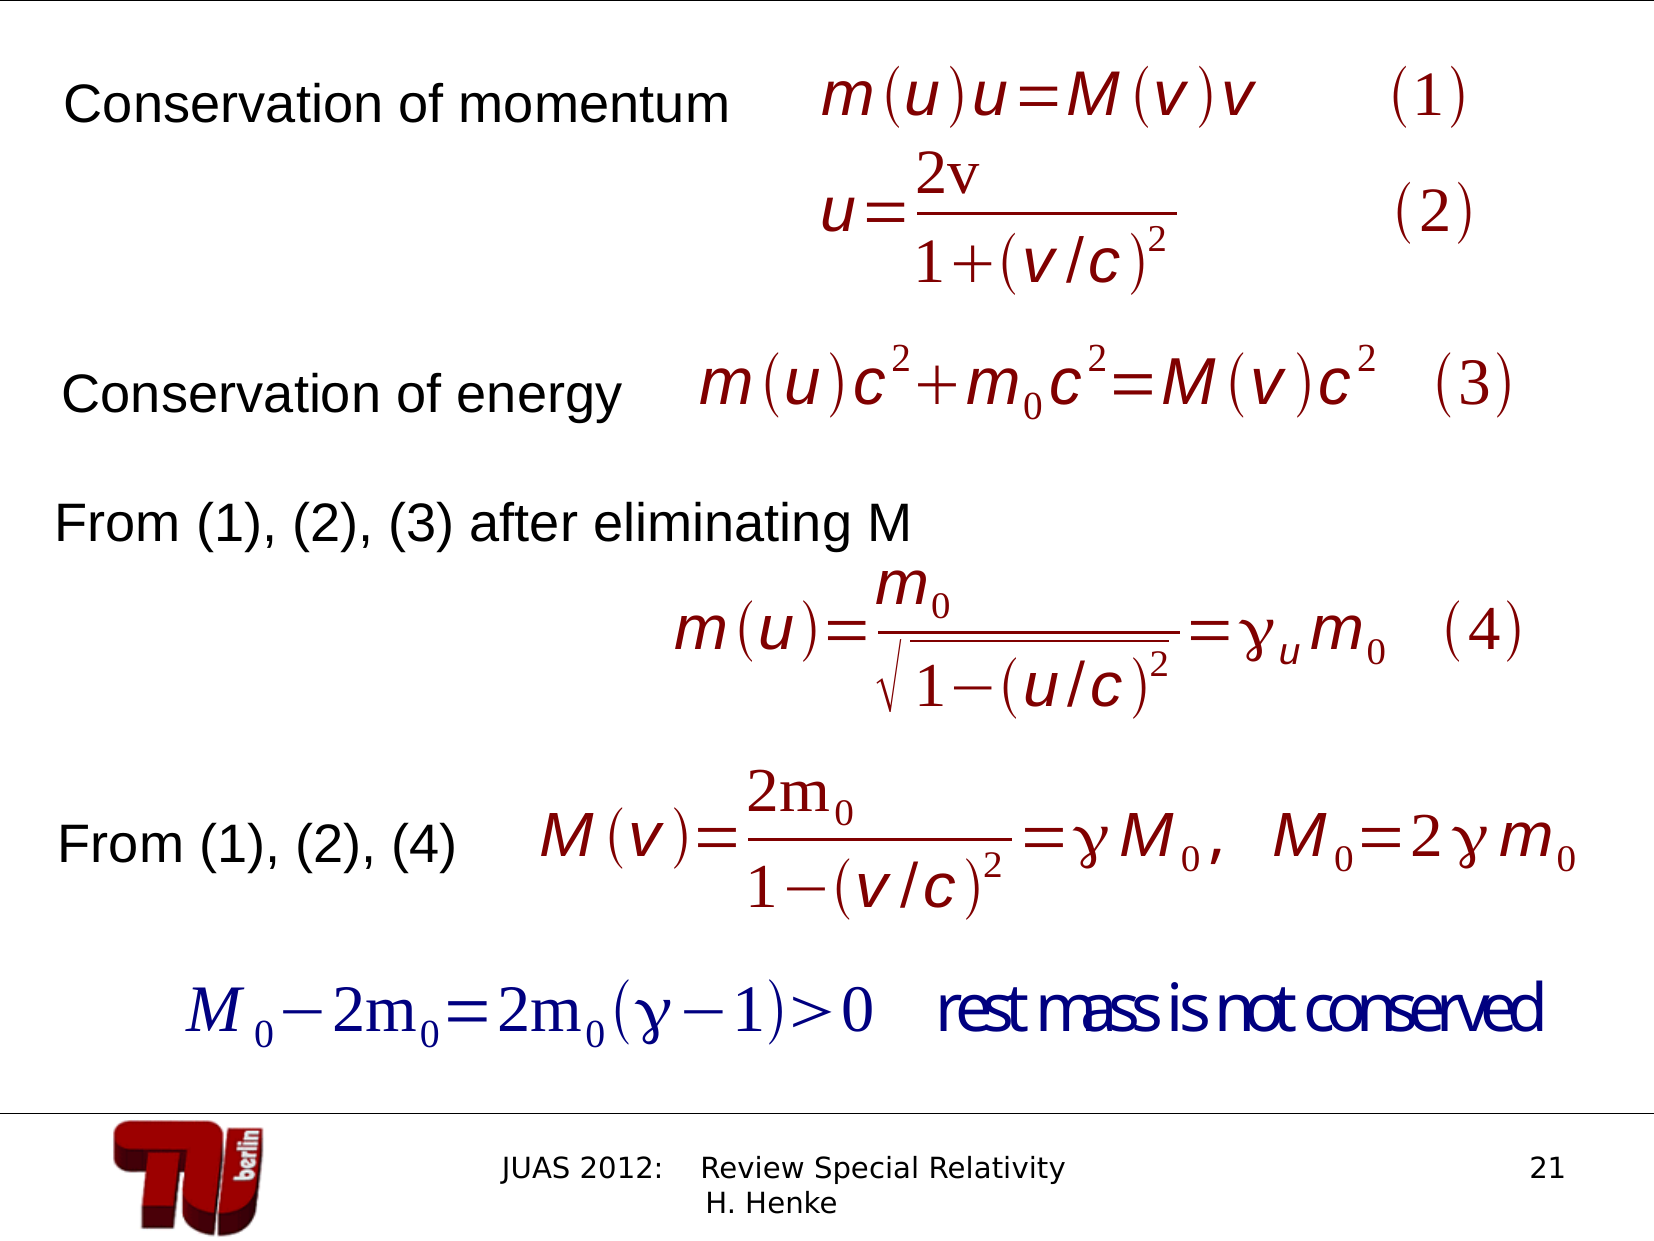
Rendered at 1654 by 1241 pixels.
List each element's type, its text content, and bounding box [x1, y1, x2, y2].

chart [692, 335, 1521, 430]
chart [814, 57, 1481, 299]
text_box From (1), (2), (4) [42, 806, 490, 882]
chart [667, 547, 1532, 723]
picture [112, 1119, 265, 1238]
chart [533, 754, 1583, 924]
text_box Conservation of energy [46, 356, 650, 432]
text_box From (1), (2), (3) after eliminating M [39, 484, 947, 561]
text_box Conservation of momentum [49, 66, 752, 142]
chart [177, 972, 1544, 1057]
